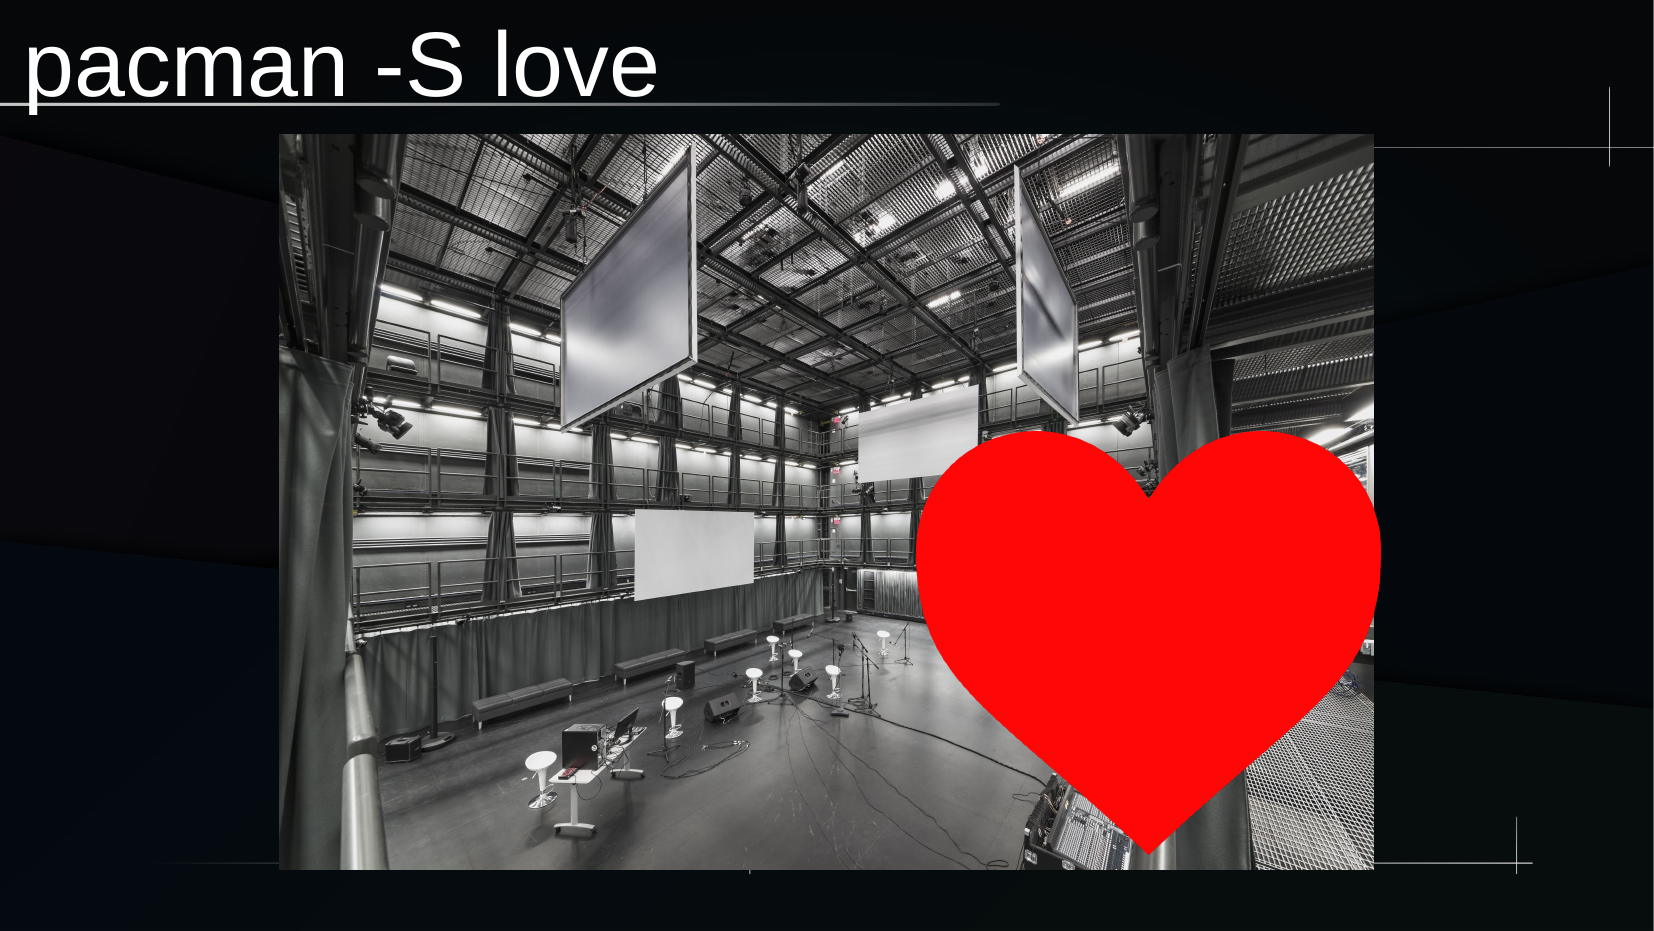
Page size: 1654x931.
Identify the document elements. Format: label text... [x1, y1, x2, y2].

title pacman -S love [23, 11, 1589, 119]
picture [0, 0, 1654, 931]
